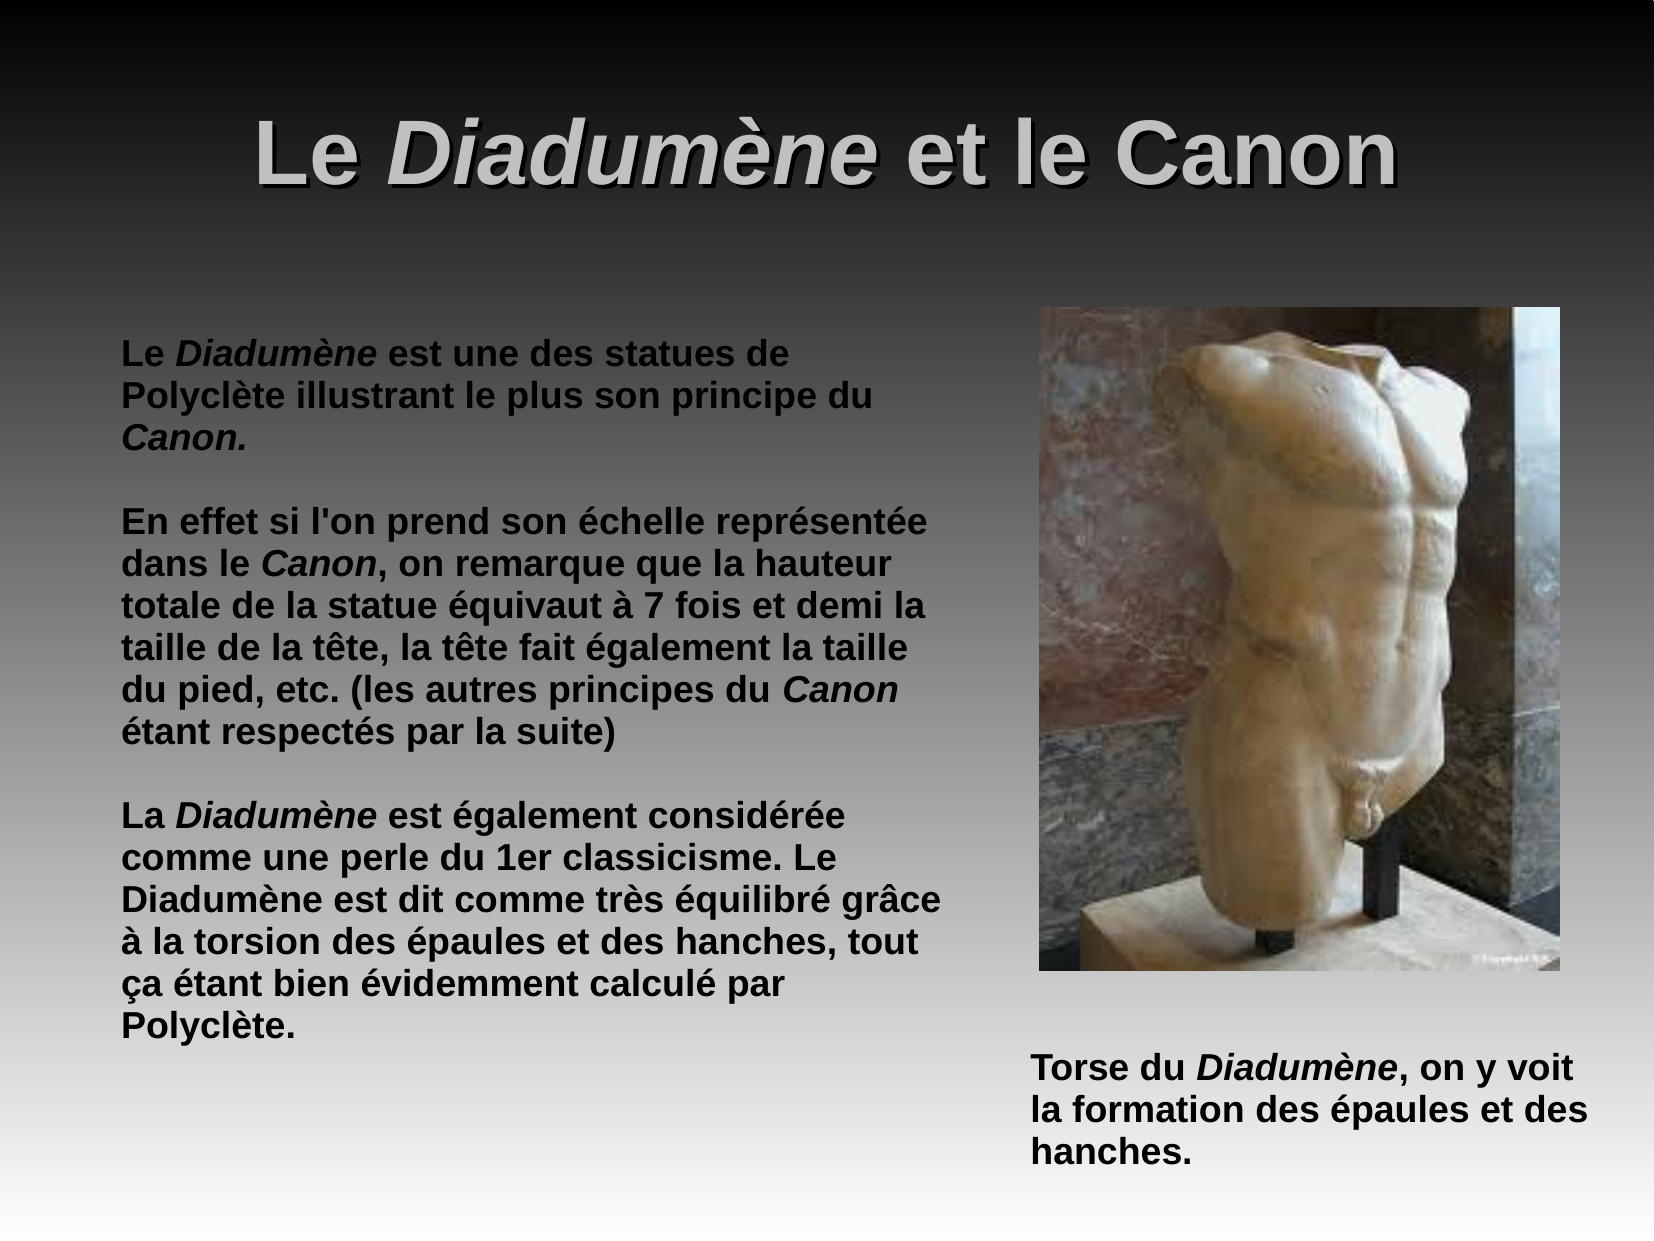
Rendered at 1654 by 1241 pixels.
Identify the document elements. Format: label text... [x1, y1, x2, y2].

title Le Diadumène et le Canon [82, 49, 1571, 257]
text_box Torse du Diadumène, on y voit la formation des épaules et des hanches. [1015, 1039, 1619, 1184]
picture [1039, 307, 1560, 971]
text_box Le Diadumène est une des statues de Polyclète illustrant le plus son principe du Canon. En effet si l'on prend son échelle représentée dans le Canon, on remarque que la hauteur totale de la statue équivaut à 7 fois et demi la taille de la tête, la tête fait également la taille du pied, etc. (les autres principes du Canon étant respectés par la suite) La Diadumène est également considérée comme une perle du 1er classicisme. Le Diadumène est dit comme très équilibré grâce à la torsion des épaules et des hanches, tout ça étant bien évidemment calculé par Polyclète. [106, 325, 969, 1075]
